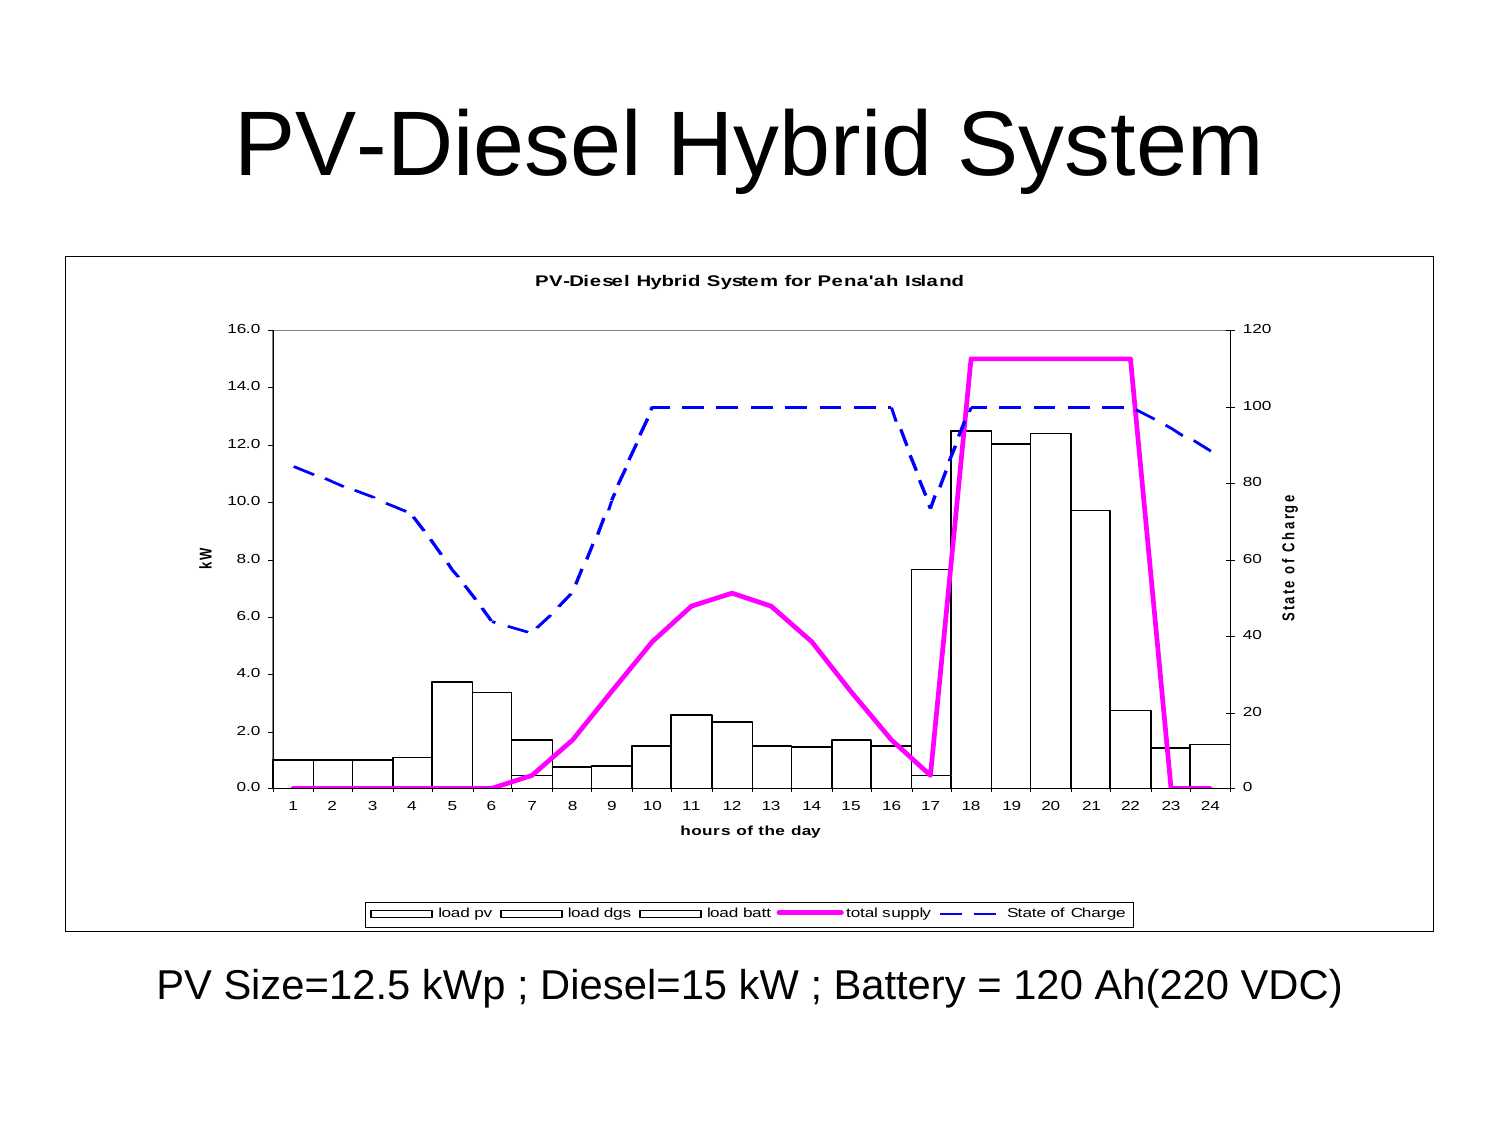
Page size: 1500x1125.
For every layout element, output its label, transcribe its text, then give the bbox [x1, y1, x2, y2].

picture [57, 249, 1443, 938]
list PV Size=12.5 kWp ; Diesel=15 kW ; Battery = 120 Ah(220 VDC) [75, 949, 1426, 1050]
title PV-Diesel Hybrid System [75, 45, 1426, 233]
